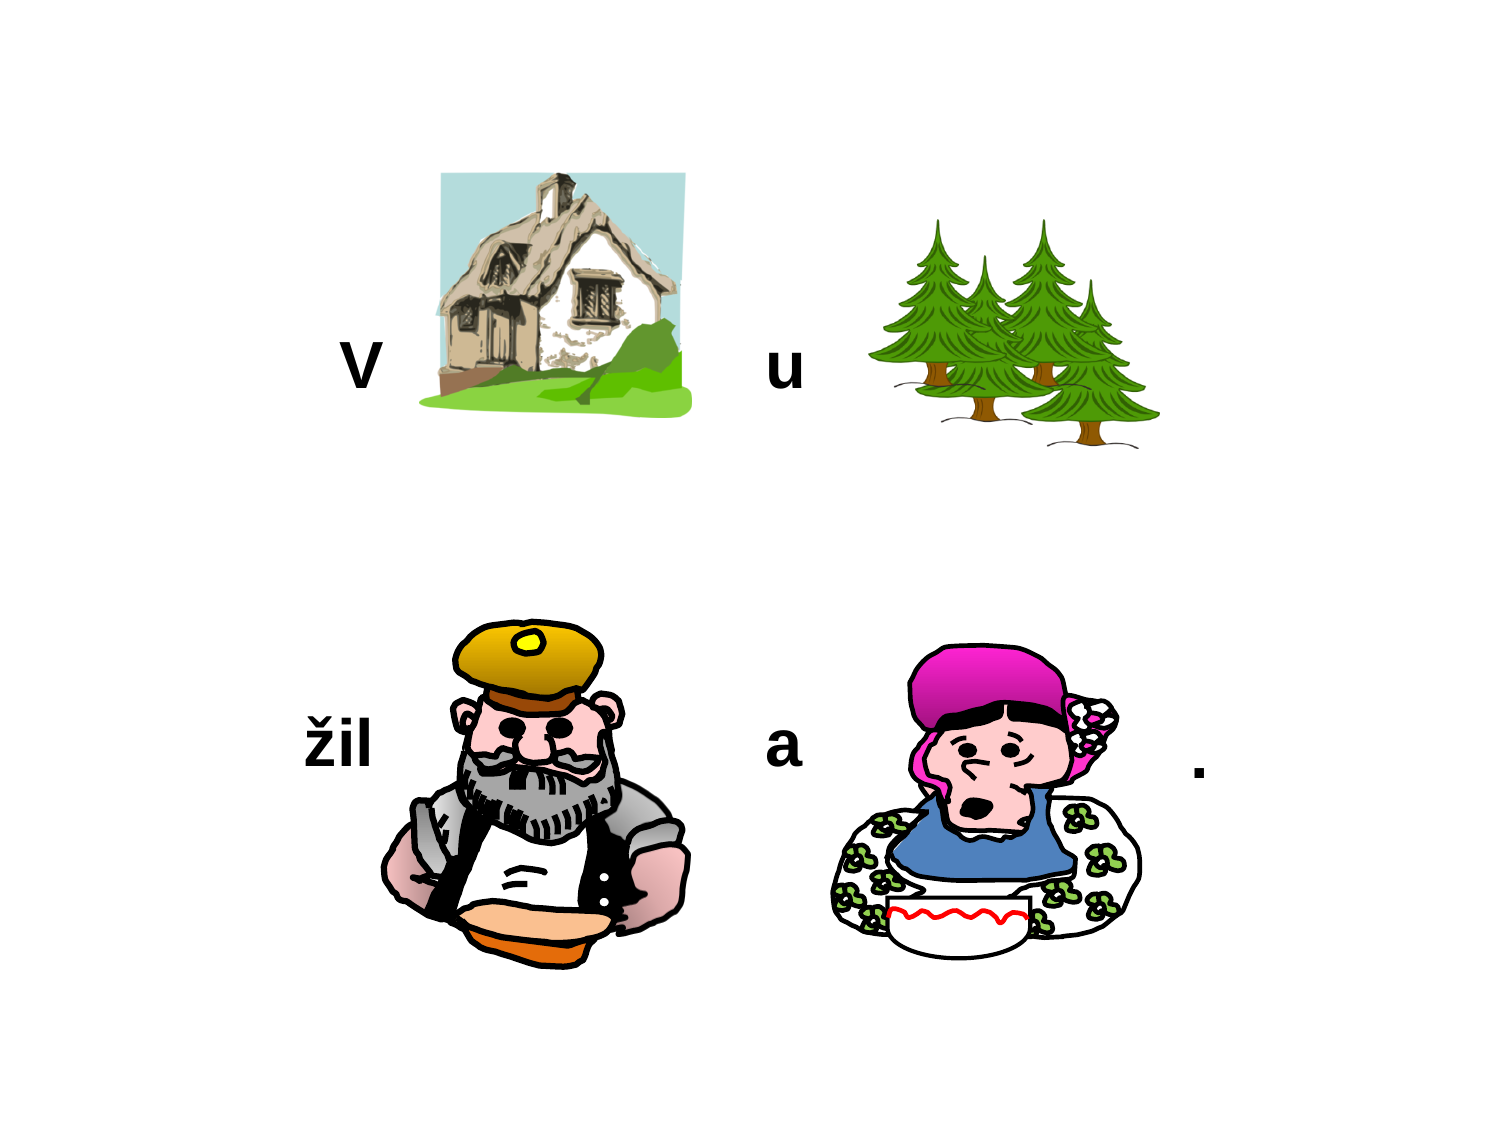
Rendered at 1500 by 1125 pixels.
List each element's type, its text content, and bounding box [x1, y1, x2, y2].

picture [419, 172, 692, 418]
text_box žil [289, 692, 396, 788]
text_box [832, 645, 1140, 959]
text_box u [750, 314, 821, 410]
text_box . [1175, 704, 1224, 800]
text_box V [325, 314, 400, 410]
text_box [628, 820, 683, 841]
picture [868, 219, 1160, 449]
text_box [383, 621, 623, 967]
picture [598, 777, 691, 938]
text_box a [750, 692, 818, 788]
